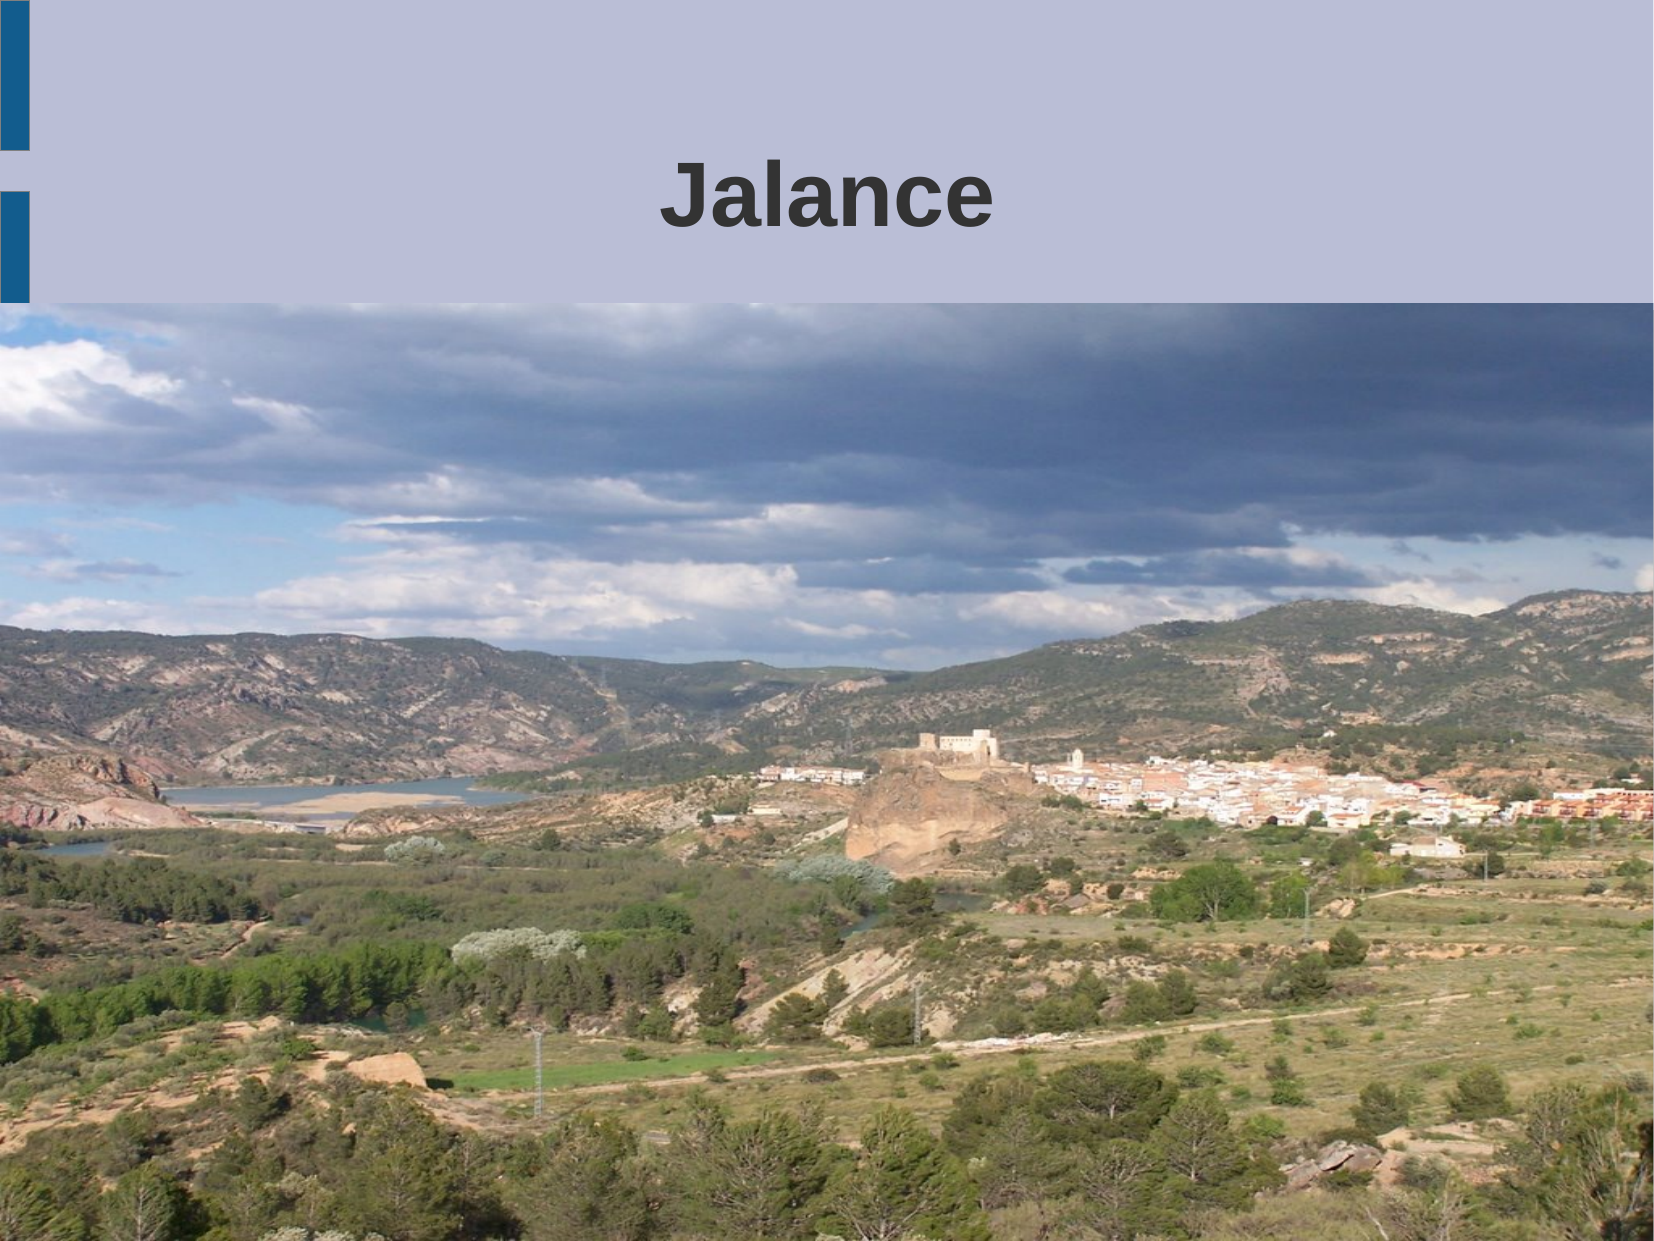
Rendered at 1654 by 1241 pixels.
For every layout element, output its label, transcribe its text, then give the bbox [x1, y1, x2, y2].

title Jalance [121, 91, 1534, 299]
picture [0, 303, 1654, 1241]
